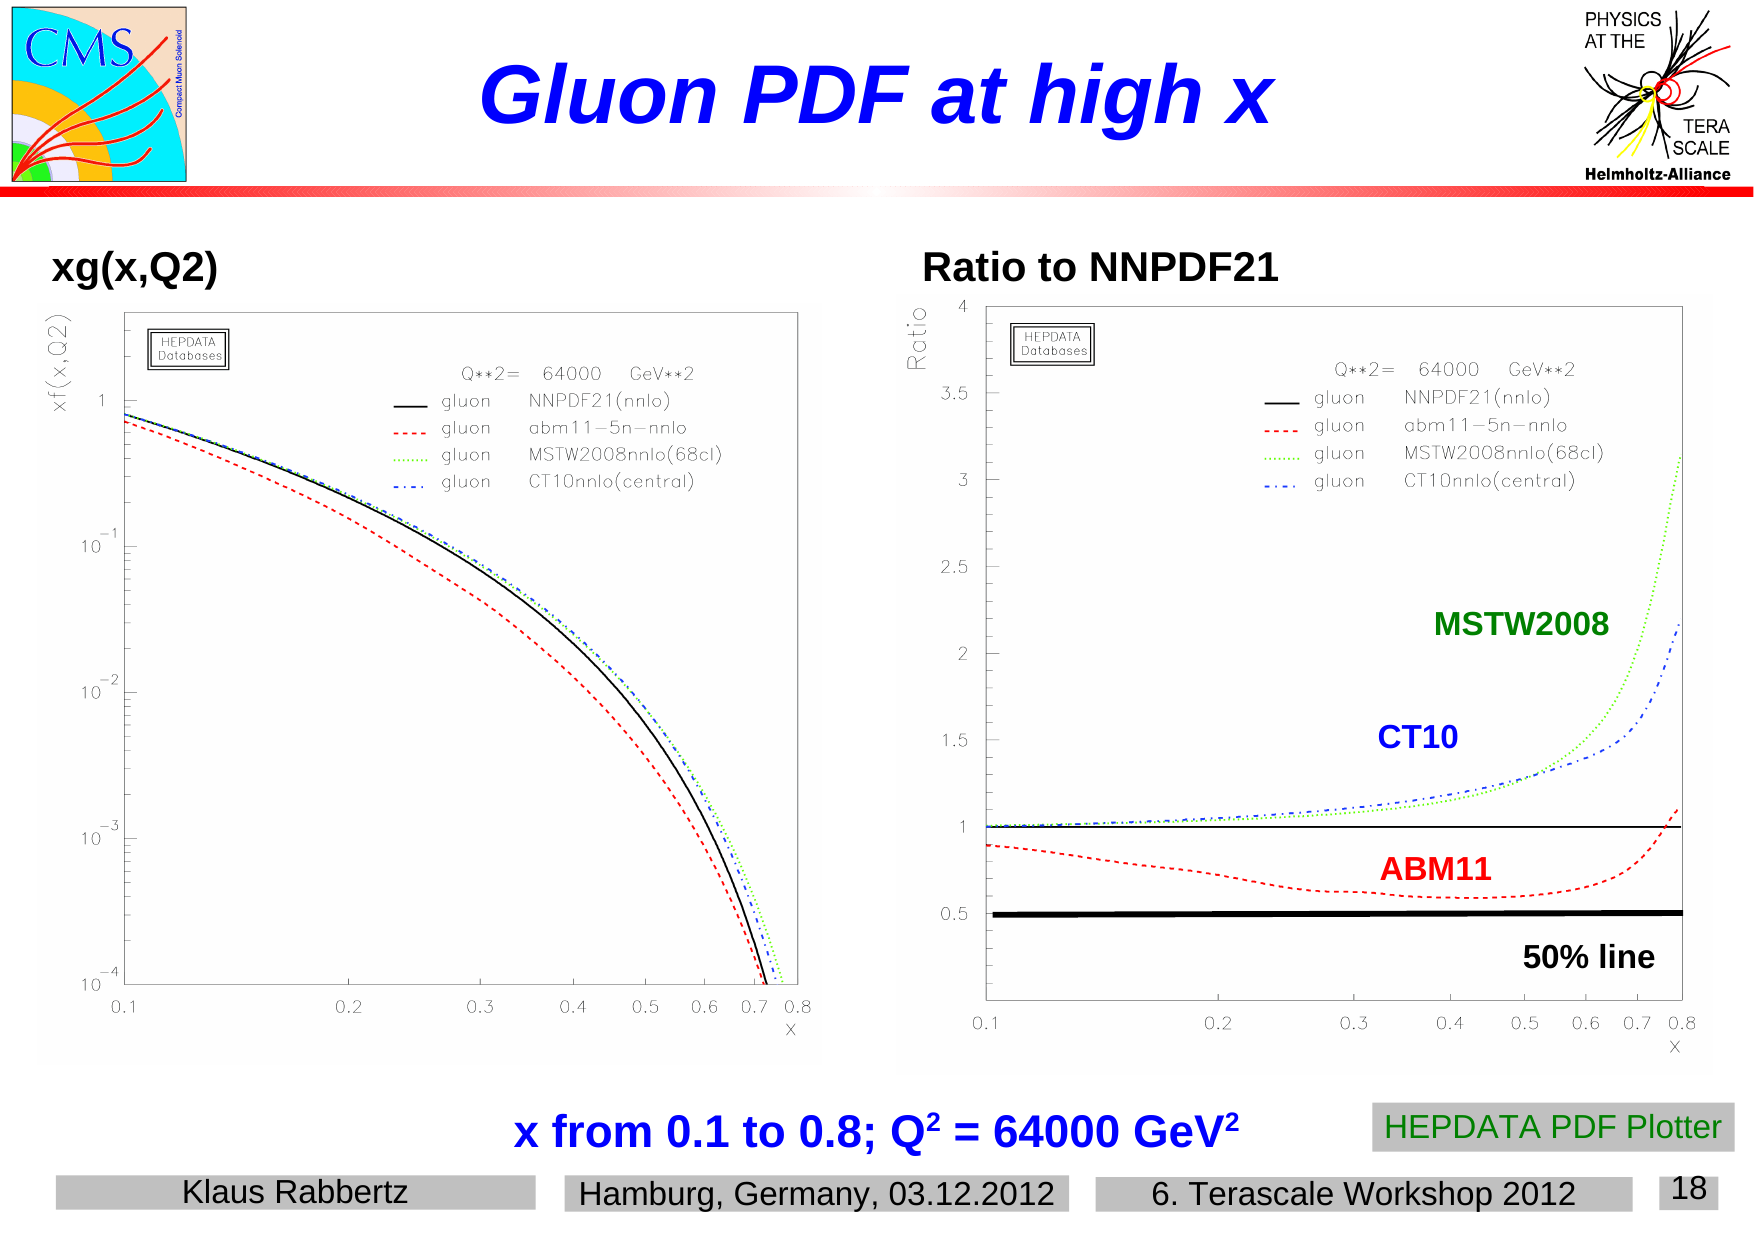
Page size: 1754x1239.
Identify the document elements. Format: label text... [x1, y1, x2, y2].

text_box x from 0.1 to 0.8; Q2 = 64000 GeV2 [501, 1099, 1252, 1163]
picture [37, 303, 822, 1065]
picture [1570, 3, 1744, 191]
title Gluon PDF at high x [197, 18, 1556, 172]
text_box 50% line [1511, 932, 1668, 982]
text_box CT10 [1365, 712, 1471, 762]
text_box MSTW2008 [1422, 600, 1622, 649]
text_box HEPDATA PDF Plotter [1372, 1102, 1735, 1152]
picture [896, 294, 1713, 1075]
text_box Ratio to NNPDF21 [910, 237, 1292, 296]
text_box xg(x,Q2) [39, 237, 231, 296]
picture [11, 6, 187, 182]
text_box ABM11 [1367, 844, 1504, 894]
